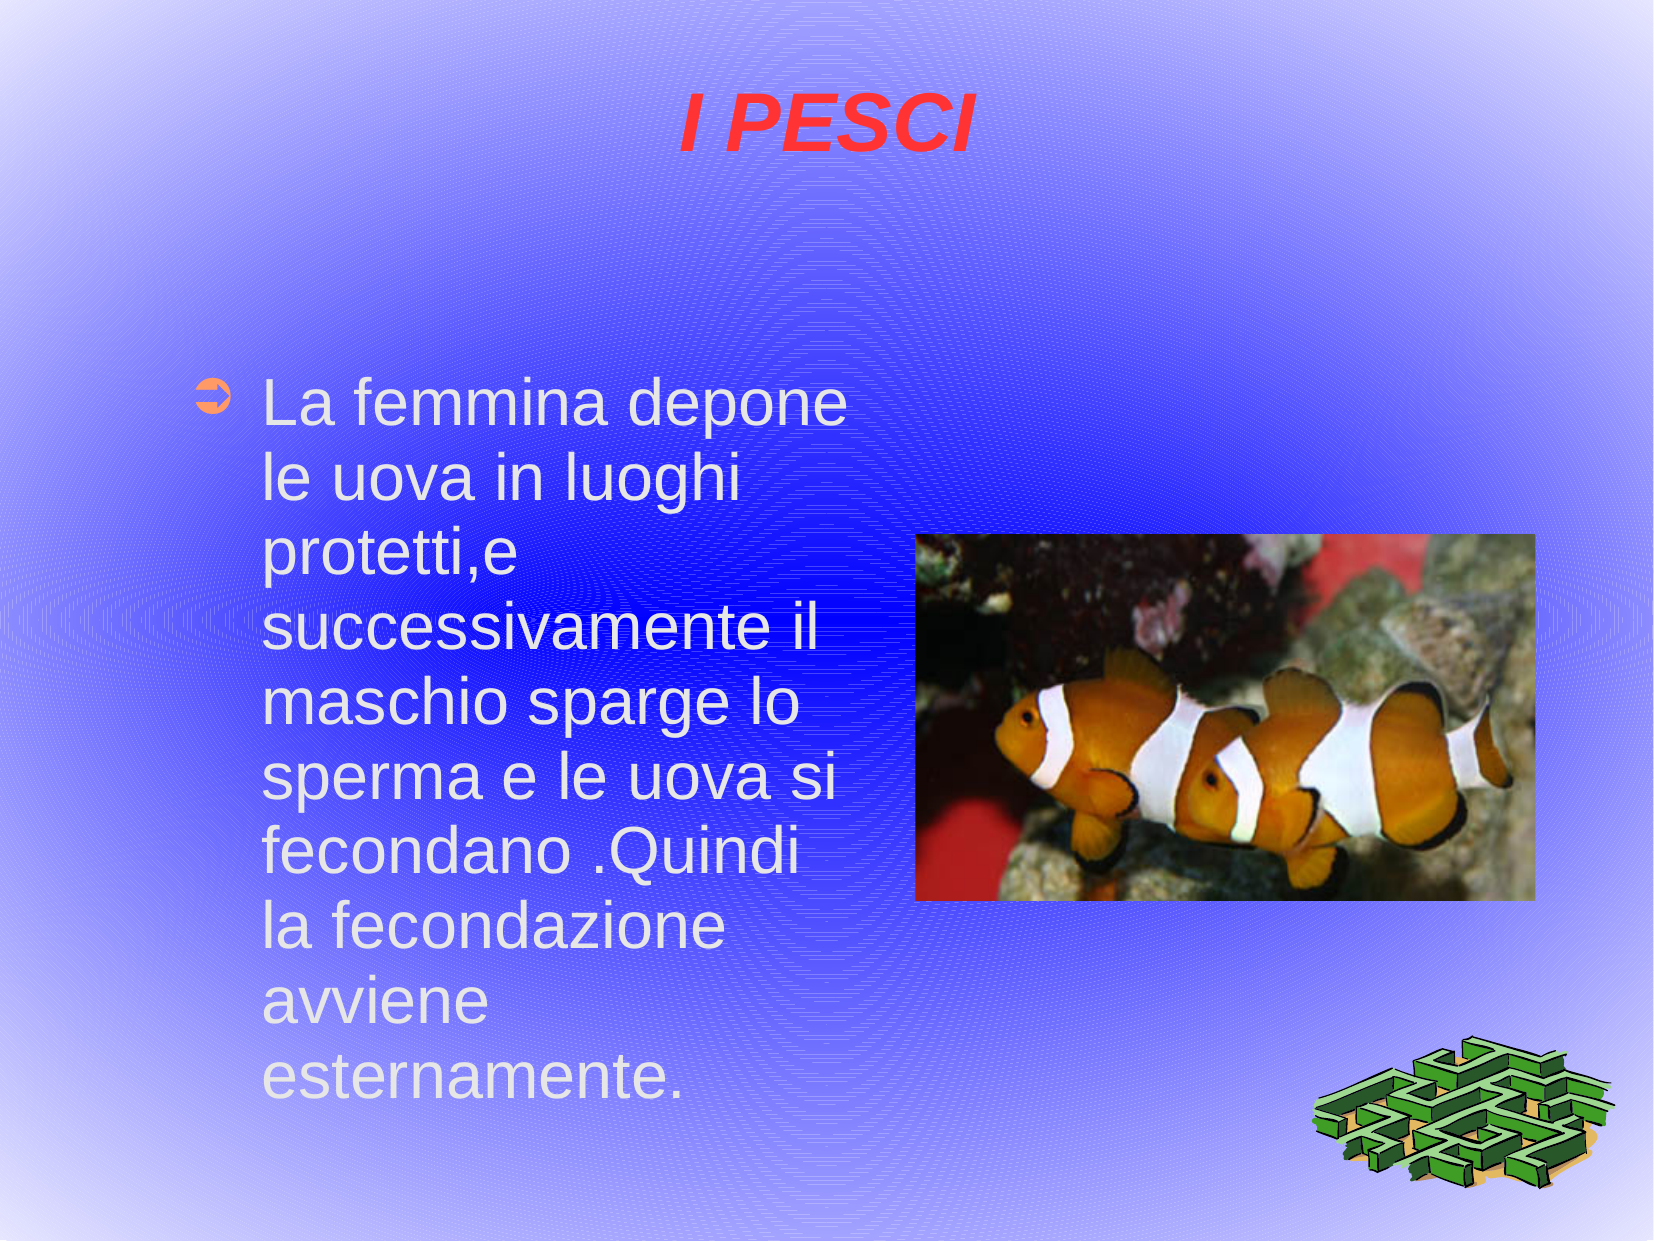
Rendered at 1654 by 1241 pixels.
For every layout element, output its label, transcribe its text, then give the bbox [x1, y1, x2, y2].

title I PESCI [121, 19, 1534, 227]
picture [915, 534, 1536, 901]
list La femmina depone le uova in luoghi protetti,e successivamente il maschio sparge lo sperma e le uova si fecondano .Quindi la fecondazione avviene esternamente. [178, 364, 858, 1147]
